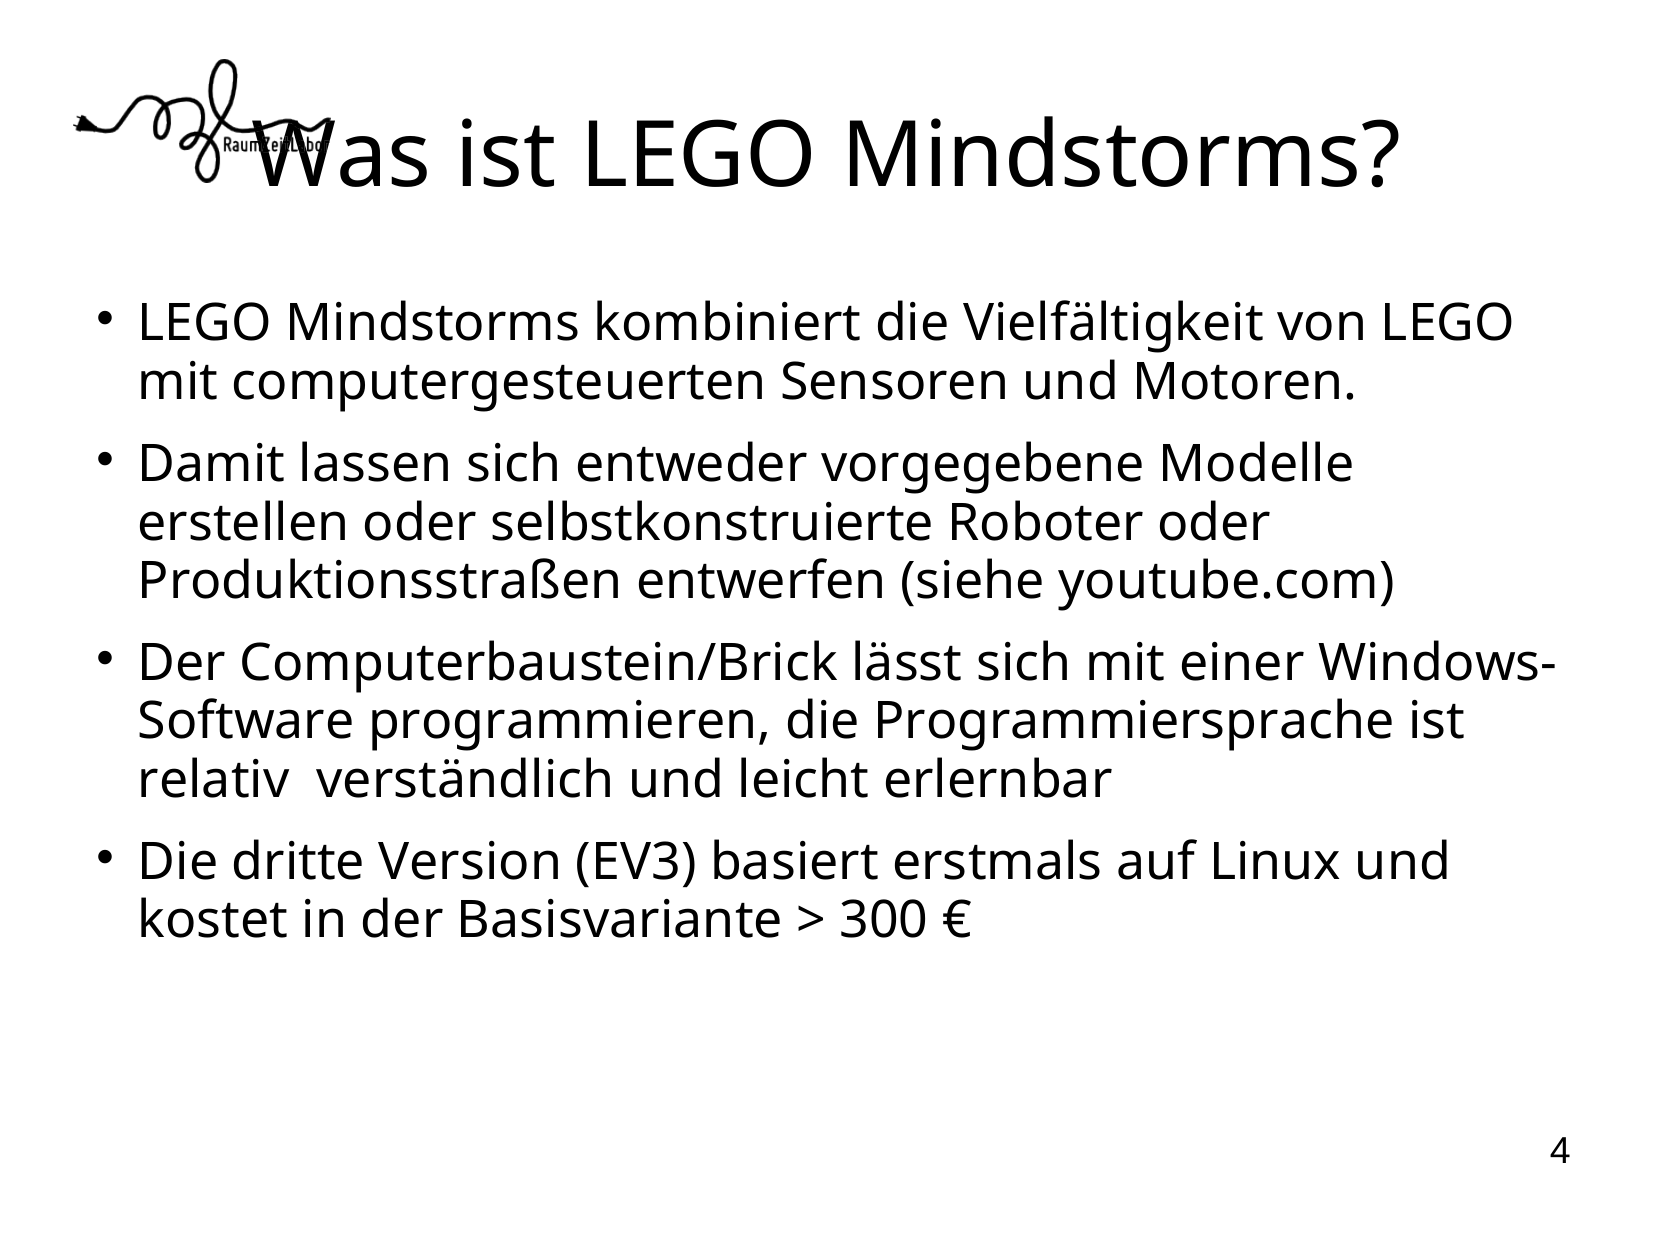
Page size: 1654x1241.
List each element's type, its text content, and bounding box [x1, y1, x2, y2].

title Was ist LEGO Mindstorms? [82, 49, 1571, 257]
picture [73, 59, 331, 183]
list LEGO Mindstorms kombiniert die Vielfältigkeit von LEGO mit computergesteuerten Sensoren und Motoren. Damit lassen sich entweder vorgegebene Modelle erstellen oder selbstkonstruierte Roboter oder Produktionsstraßen entwerfen (siehe youtube.com) Der Computerbaustein/Brick lässt sich mit einer Windows-Software programmieren, die Programmiersprache ist relativ verständlich und leicht erlernbar Die dritte Version (EV3) basiert erstmals auf Linux und kostet in der Basisvariante > 300 € [82, 290, 1571, 1010]
